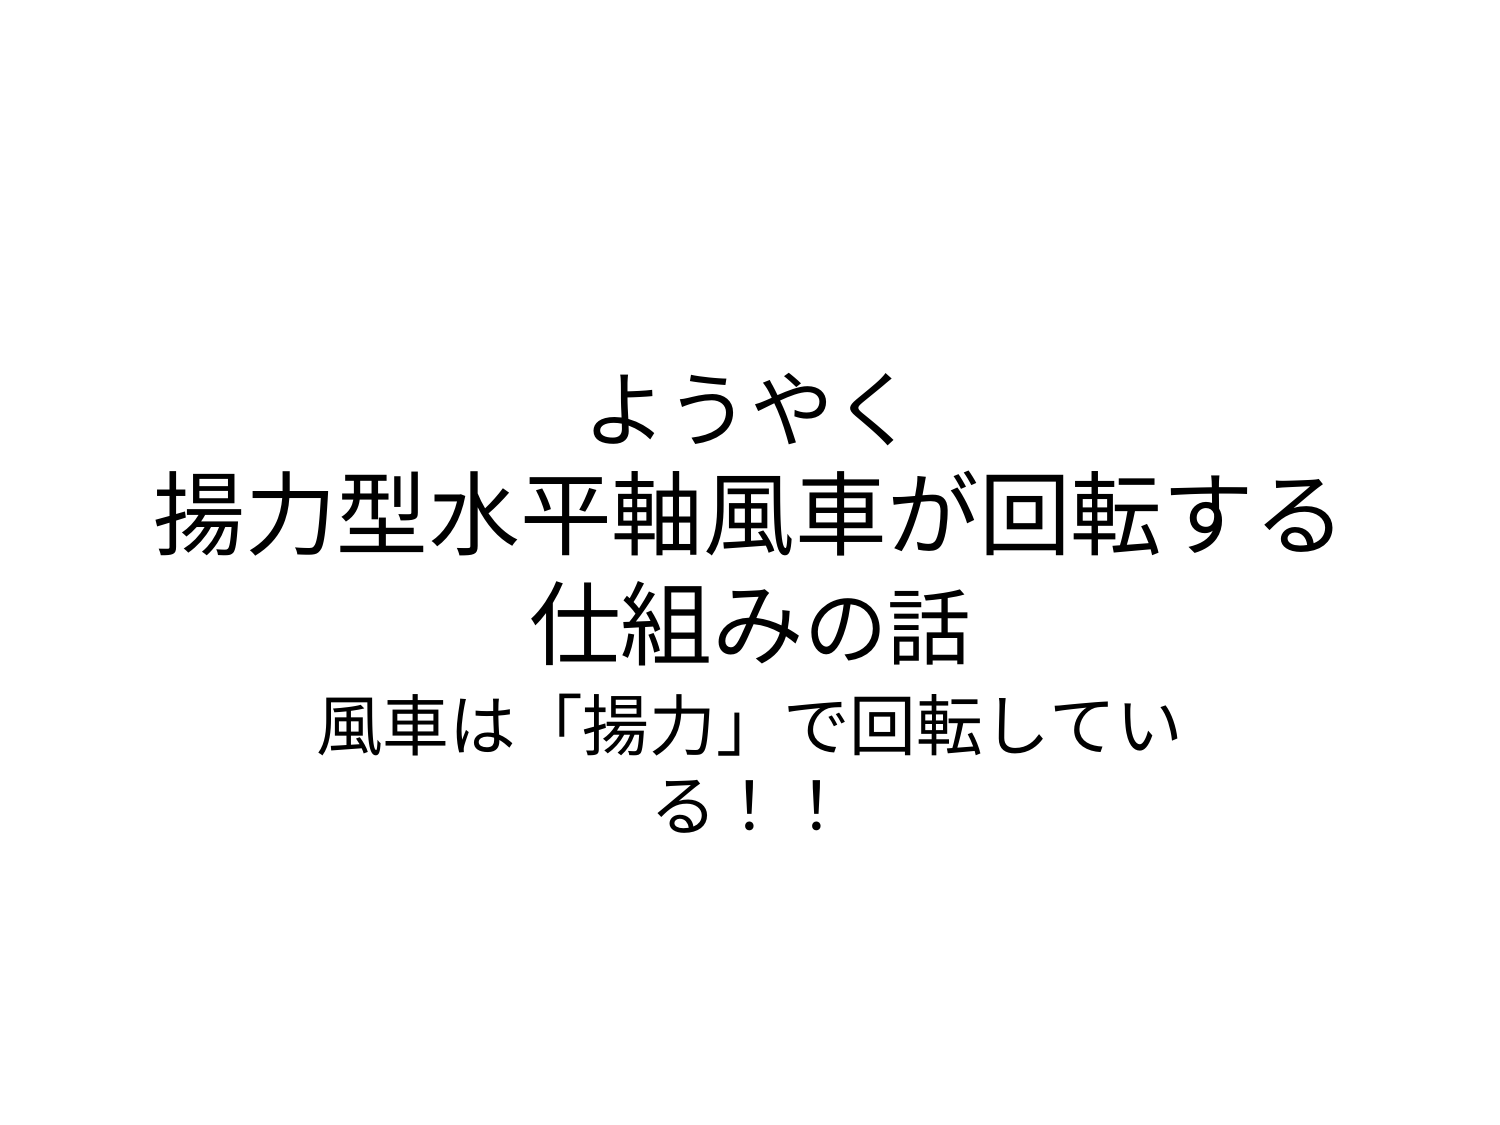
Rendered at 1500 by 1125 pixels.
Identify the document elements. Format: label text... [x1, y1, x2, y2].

subtitle 風車は「揚力」で回転している！！ [225, 676, 1276, 965]
title ようやく 揚力型水平軸風車が回転する仕組みの話 [112, 349, 1388, 591]
